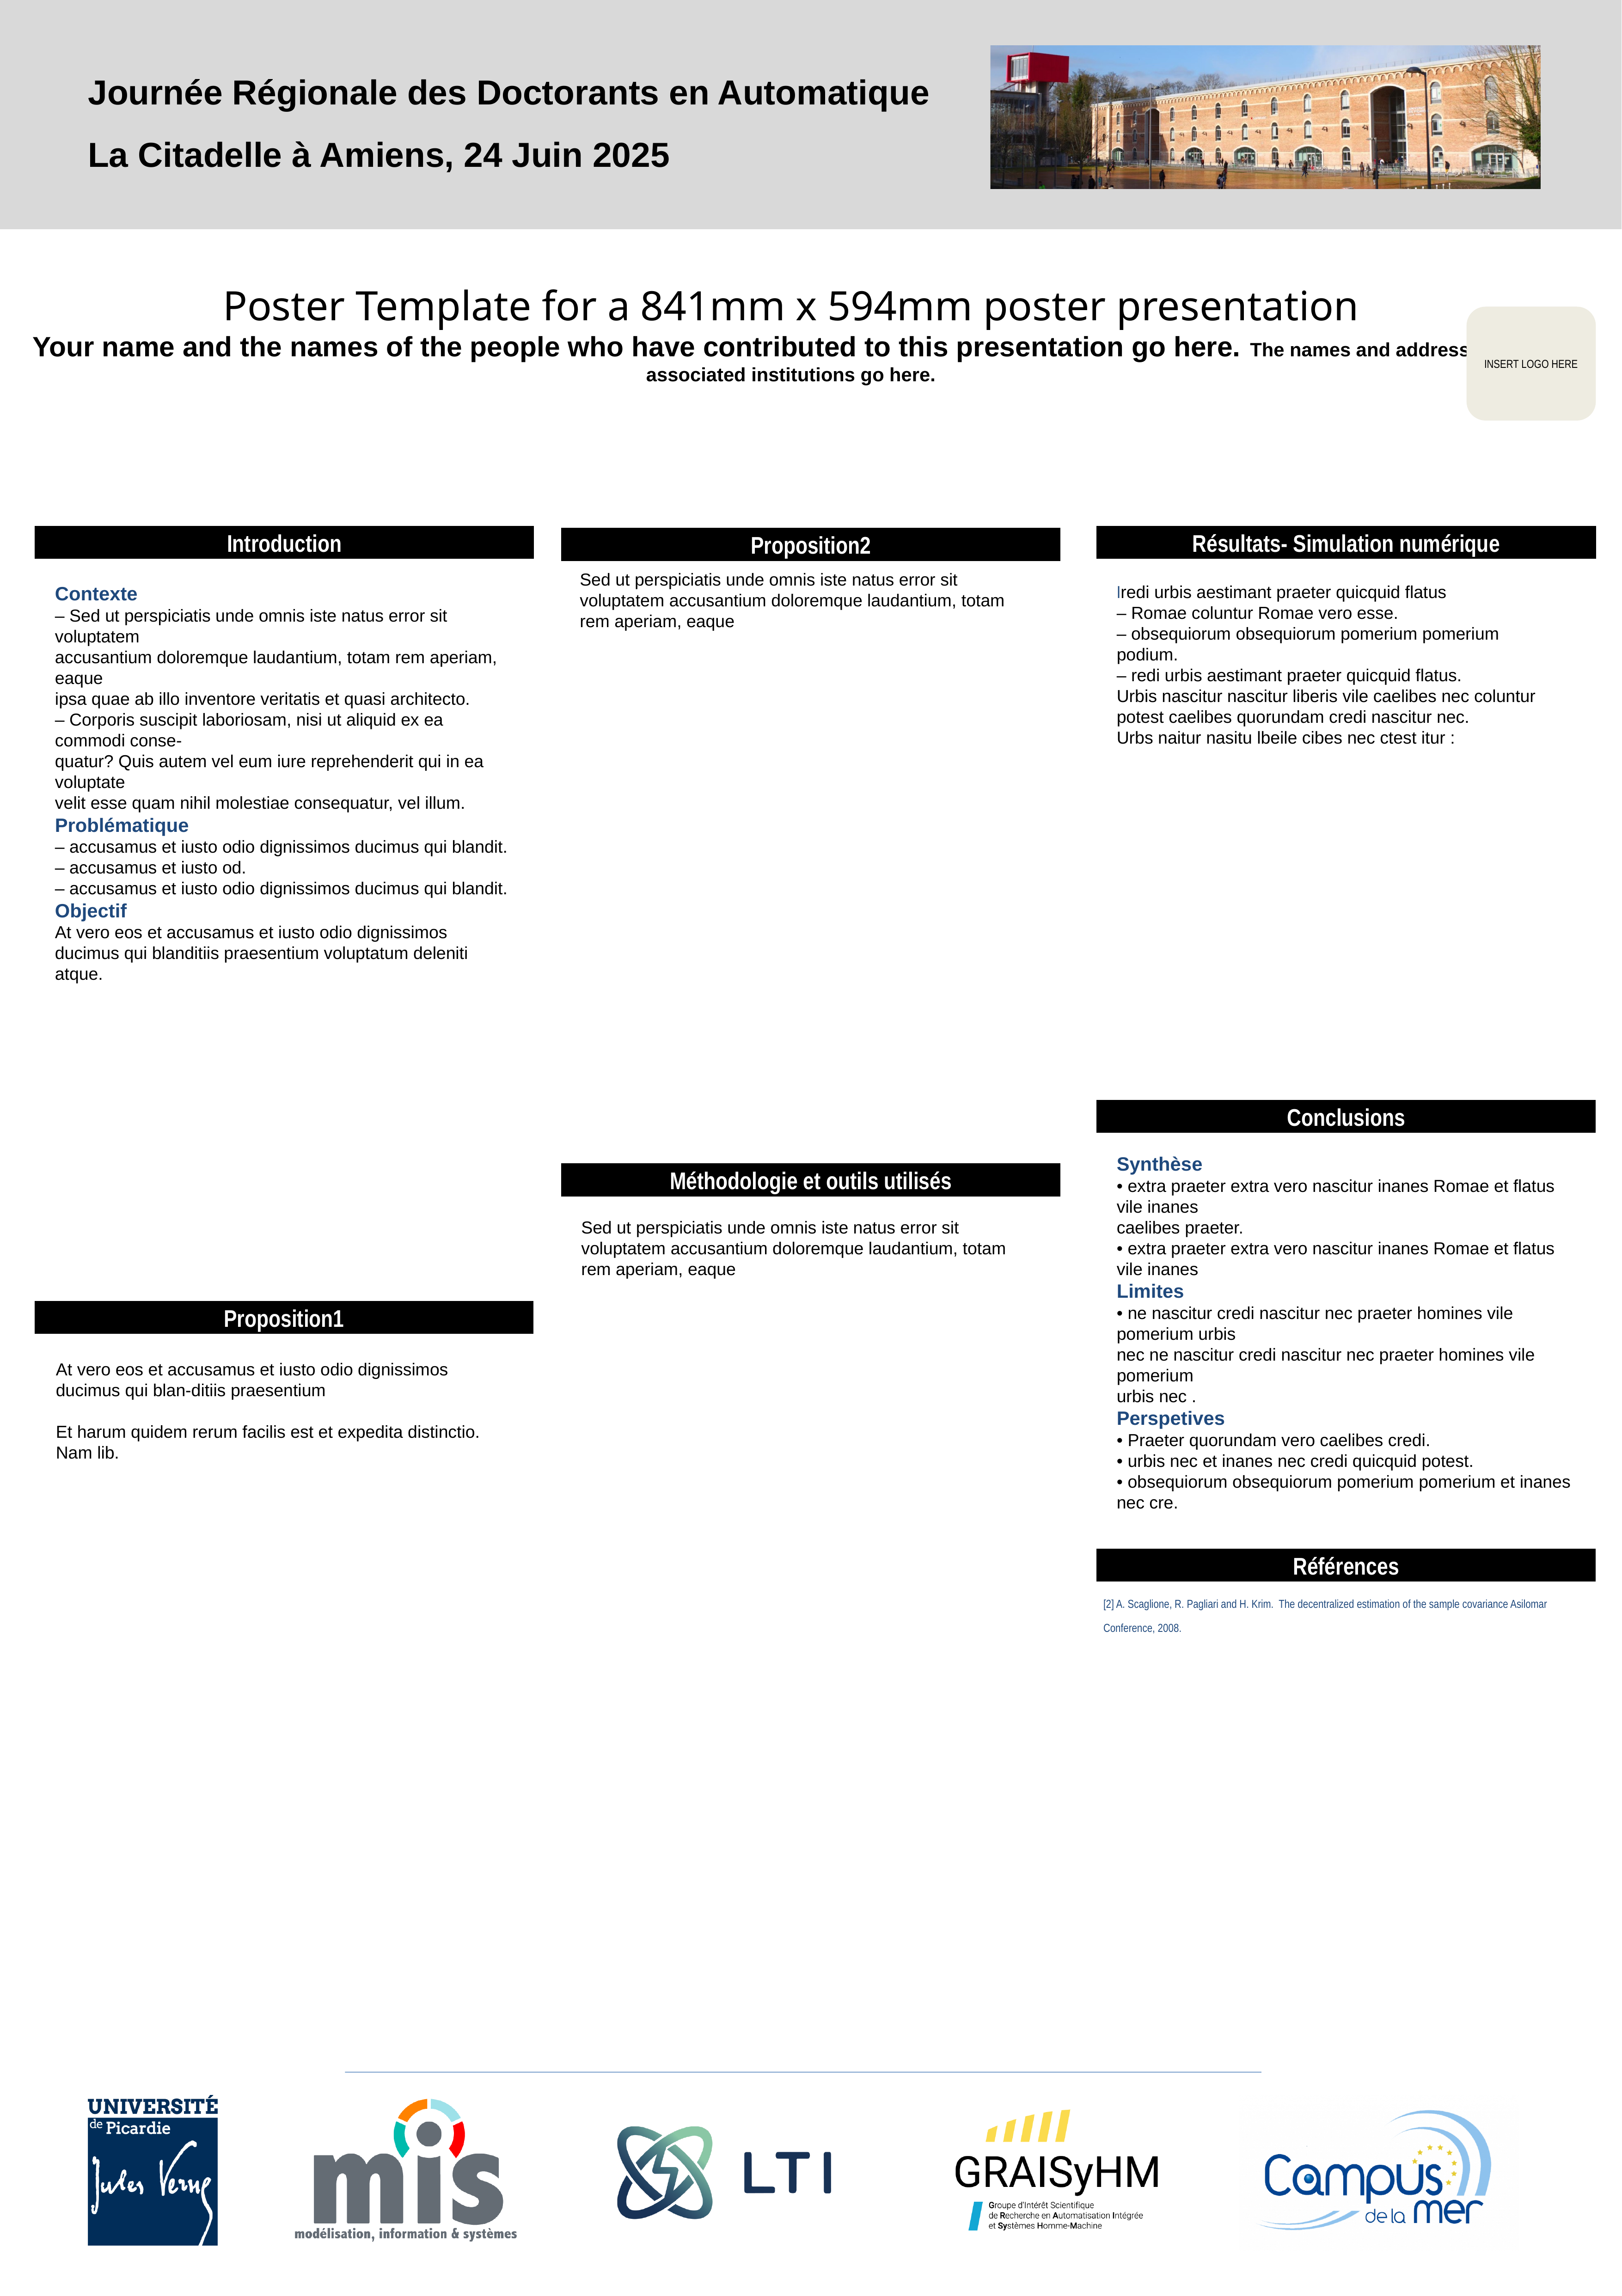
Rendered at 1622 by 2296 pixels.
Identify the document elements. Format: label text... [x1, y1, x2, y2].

text_box Résultats- Simulation numérique [1096, 526, 1596, 559]
text_box Conclusions [1096, 1100, 1596, 1132]
text_box Synthèse • extra praeter extra vero nascitur inanes Romae et flatus vile inanes caelibes praeter. • extra praeter extra vero nascitur inanes Romae et flatus vile inanes Limites • ne nascitur credi nascitur nec praeter homines vile pomerium urbis nec ne nascitur credi nascitur nec praeter homines vile pomerium urbis nec . Perspetives • Praeter quorundam vero caelibes credi. • urbis nec et inanes nec credi quicquid potest. • obsequiorum obsequiorum pomerium pomerium et inanes nec cre. [1096, 1132, 1596, 1532]
text_box [2] A. Scaglione, R. Pagliari and H. Krim. The decentralized estimation of the sample covariance Asilomar Conference, 2008. [1096, 1583, 1596, 1613]
text_box At vero eos et accusamus et iusto odio dignissimos ducimus qui blan-ditiis praesentium Et harum quidem rerum facilis est et expedita distinctio. Nam lib. [36, 1338, 533, 1978]
text_box Poster Template for a 841mm x 594mm poster presentation Your name and the names of the people who have contributed to this presentation go here. The names and addresses of the associated institutions go here. [8, 278, 1573, 387]
text_box Iredi urbis aestimant praeter quicquid flatus – Romae coluntur Romae vero esse. – obsequiorum obsequiorum pomerium pomerium podium. – redi urbis aestimant praeter quicquid flatus. Urbis nascitur nascitur liberis vile caelibes nec coluntur potest caelibes quorundam credi nascitur nec. Urbs naitur nasitu lbeile cibes nec ctest itur : [1096, 561, 1596, 1100]
text_box INSERT LOGO HERE [1466, 306, 1596, 421]
text_box Proposition2 [561, 528, 1060, 561]
text_box Sed ut perspiciatis unde omnis iste natus error sit voluptatem accusantium doloremque laudantium, totam rem aperiam, eaque [561, 1197, 1059, 1445]
text_box Contexte – Sed ut perspiciatis unde omnis iste natus error sit voluptatem accusantium doloremque laudantium, totam rem aperiam, eaque ipsa quae ab illo inventore veritatis et quasi architecto. – Corporis suscipit laboriosam, nisi ut aliquid ex ea commodi conse- quatur? Quis autem vel eum iure reprehenderit qui in ea voluptate velit esse quam nihil molestiae consequatur, vel illum. Problématique – accusamus et iusto odio dignissimos ducimus qui blandit. – accusamus et iusto od. – accusamus et iusto odio dignissimos ducimus qui blandit. Objectif At vero eos et accusamus et iusto odio dignissimos ducimus qui blanditiis praesentium voluptatum deleniti atque. [35, 562, 533, 1297]
text_box Sed ut perspiciatis unde omnis iste natus error sit voluptatem accusantium doloremque laudantium, totam rem aperiam, eaque [560, 549, 1058, 1160]
text_box Introduction [35, 526, 534, 559]
text_box Références [1096, 1549, 1596, 1582]
text_box Méthodologie et outils utilisés [561, 1163, 1060, 1197]
text_box Proposition1 [35, 1301, 533, 1334]
